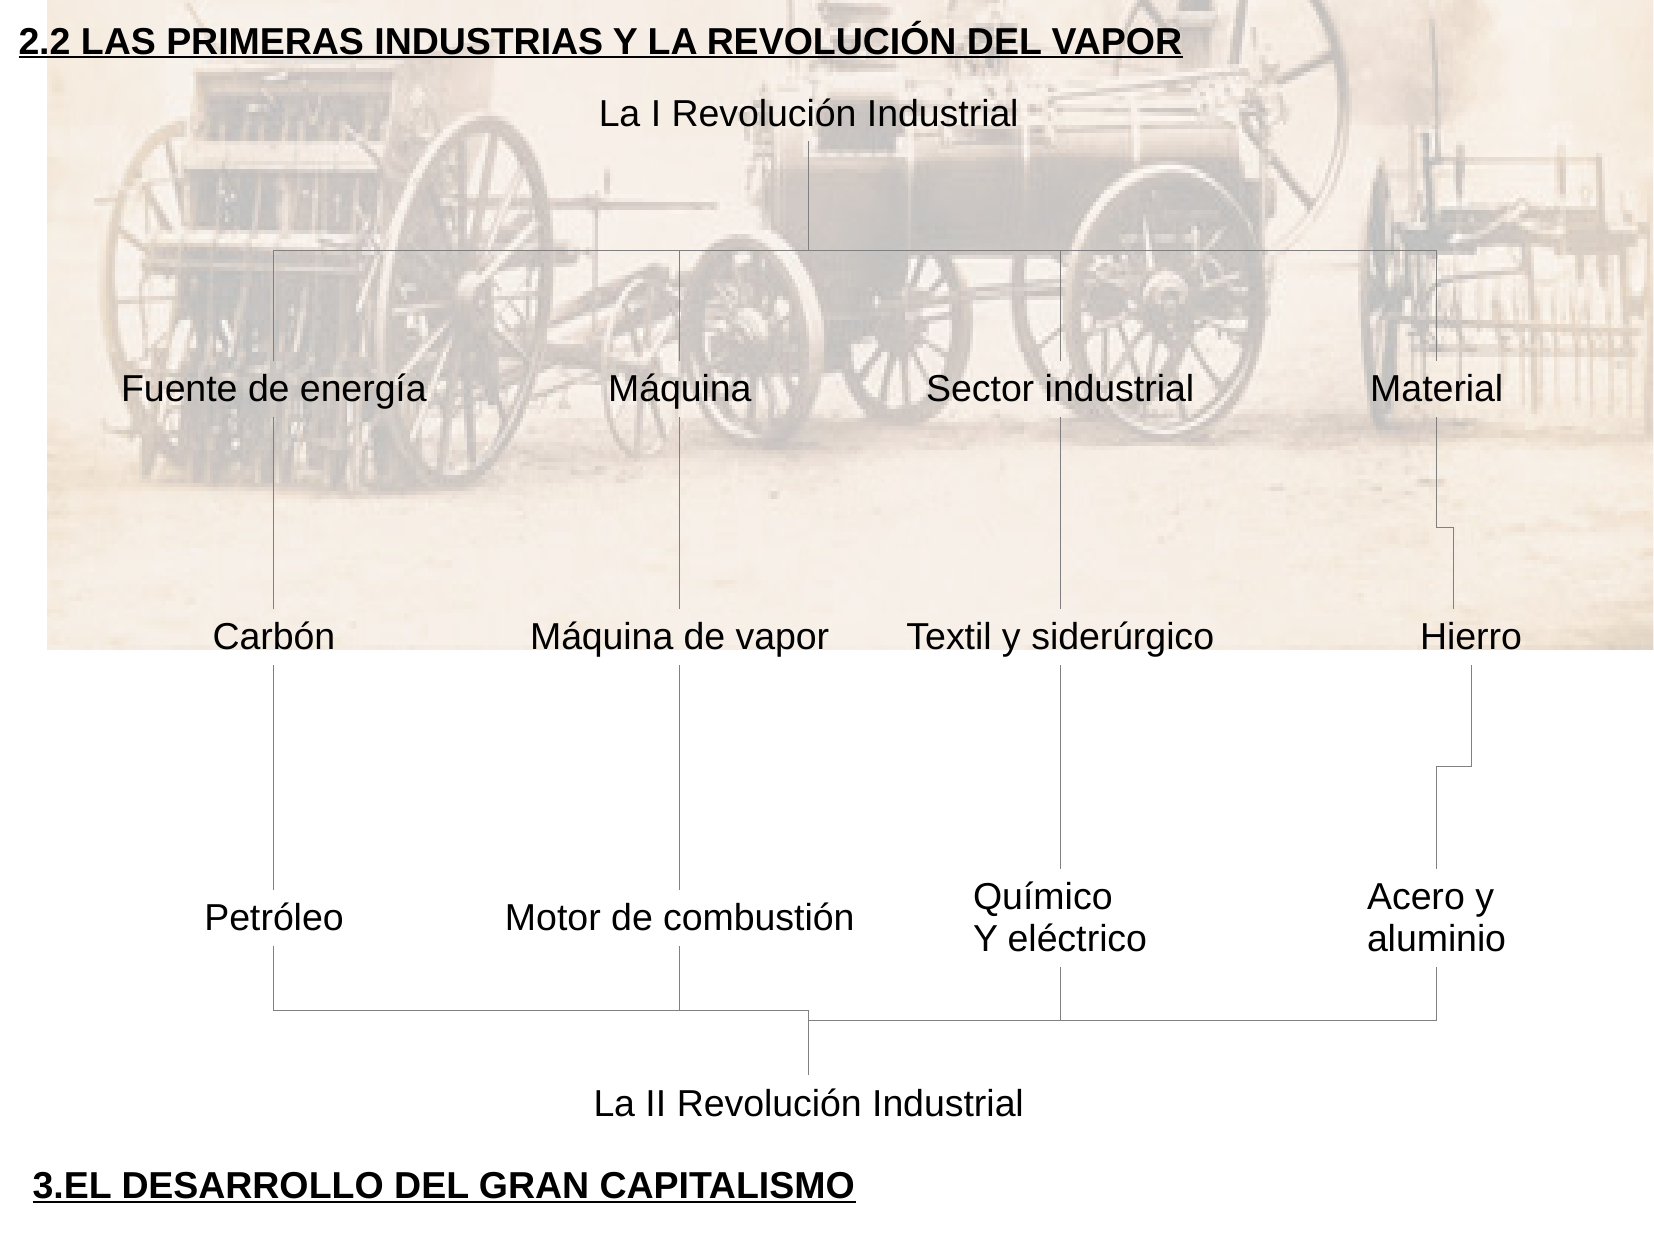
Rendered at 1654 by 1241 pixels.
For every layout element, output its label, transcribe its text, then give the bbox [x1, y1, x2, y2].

text_box Textil y siderúrgico [891, 608, 1229, 666]
text_box Sector industrial [911, 360, 1210, 418]
text_box Fuente de energía [106, 360, 442, 418]
text_box Material [1355, 360, 1519, 418]
text_box Hierro [1405, 608, 1537, 666]
text_box 2.2 LAS PRIMERAS INDUSTRIAS Y LA REVOLUCIÓN DEL VAPOR [3, 12, 1193, 71]
text_box La II Revolución Industrial [578, 1074, 1039, 1132]
text_box Motor de combustión [490, 889, 870, 947]
text_box Carbón [197, 608, 351, 666]
text_box 3.EL DESARROLLO DEL GRAN CAPITALISMO [18, 1157, 867, 1216]
text_box Acero y aluminio [1352, 868, 1522, 968]
text_box Químico Y eléctrico [958, 868, 1162, 968]
picture [1061, 251, 1453, 650]
picture [47, 0, 1654, 650]
text_box Máquina [593, 360, 767, 418]
text_box La I Revolución Industrial [583, 84, 1034, 142]
picture [274, 251, 679, 650]
picture [680, 251, 1060, 650]
text_box Petróleo [189, 889, 359, 947]
text_box Máquina de vapor [515, 608, 845, 666]
